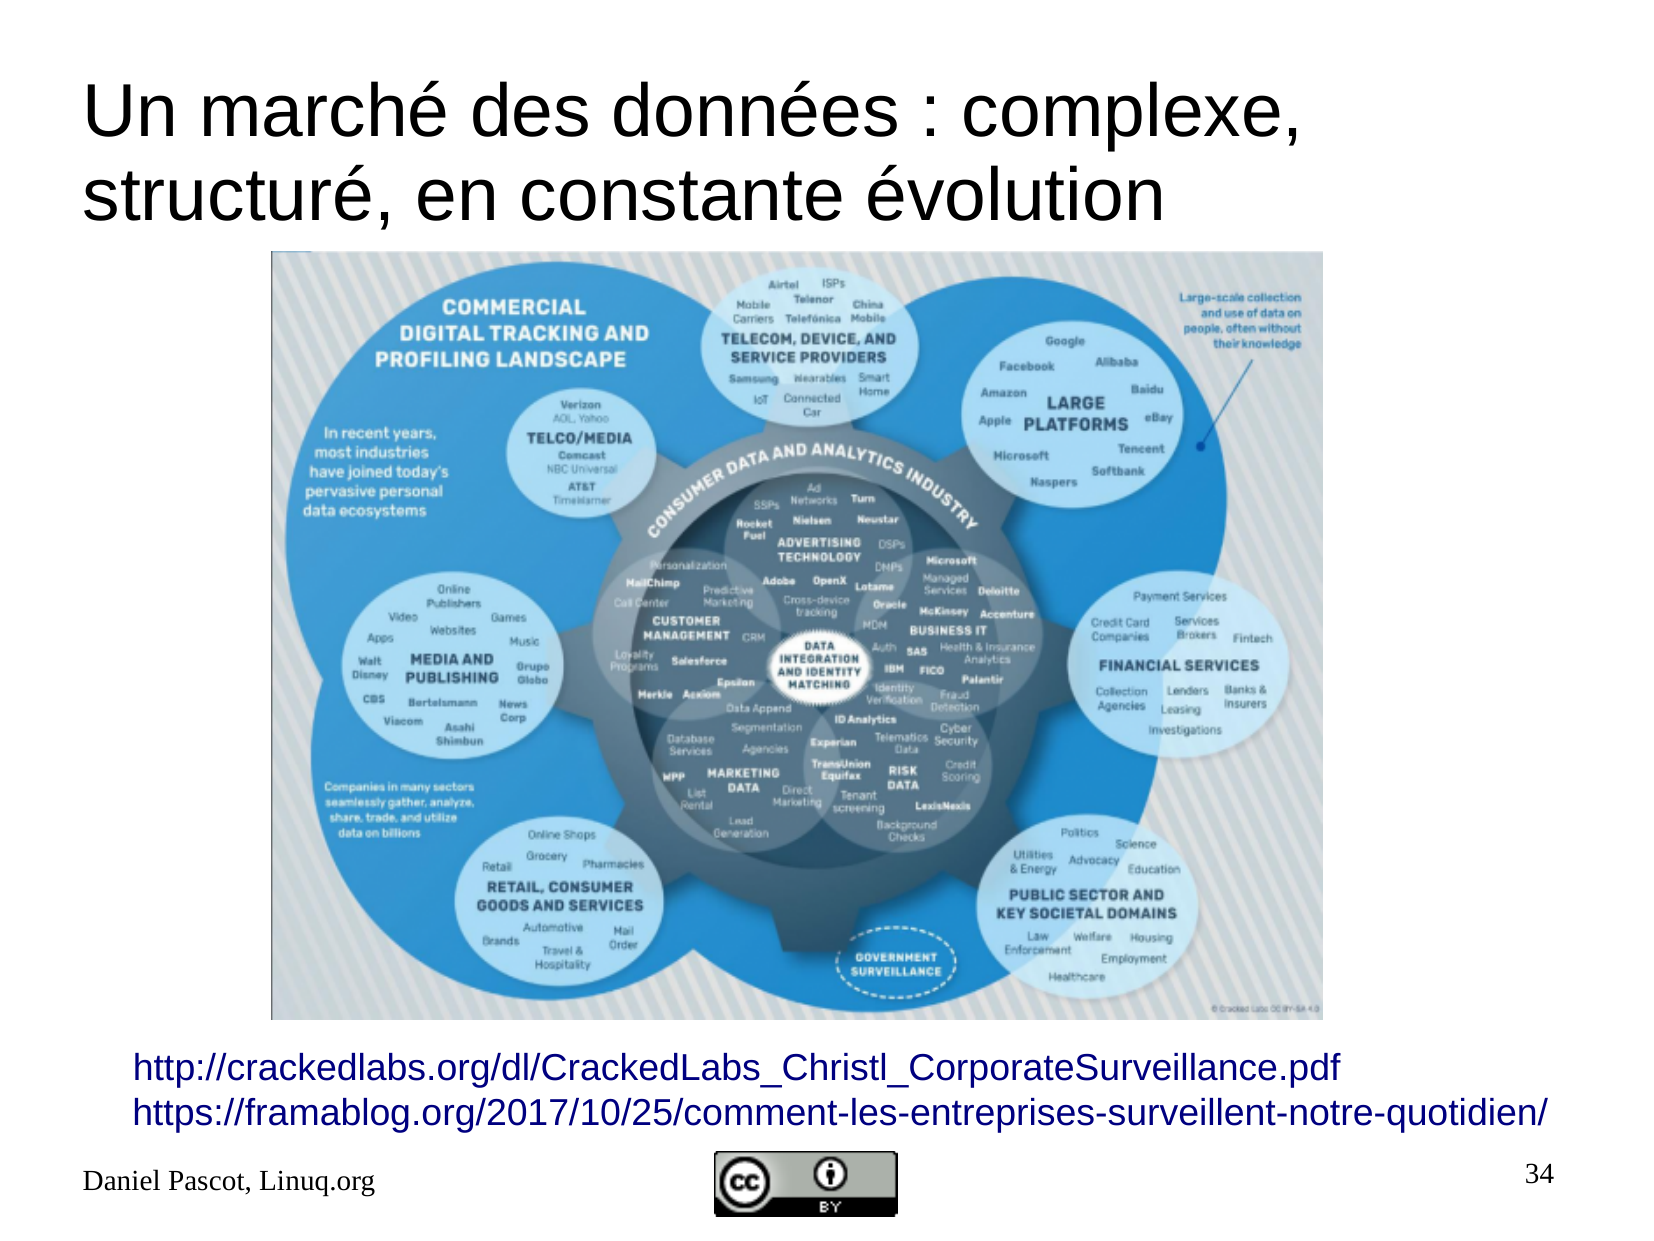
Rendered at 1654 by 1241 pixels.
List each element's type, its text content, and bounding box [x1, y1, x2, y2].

text_box https://framablog.org/2017/10/25/comment-les-entreprises-surveillent-notre-quotidien/ [117, 1083, 1564, 1141]
picture [714, 1151, 898, 1217]
text_box http://crackedlabs.org/dl/CrackedLabs_Christl_CorporateSurveillance.pdf [118, 1039, 1356, 1083]
picture [271, 251, 1323, 1020]
title Un marché des données : complexe, structuré, en constante évolution [82, 28, 1571, 277]
